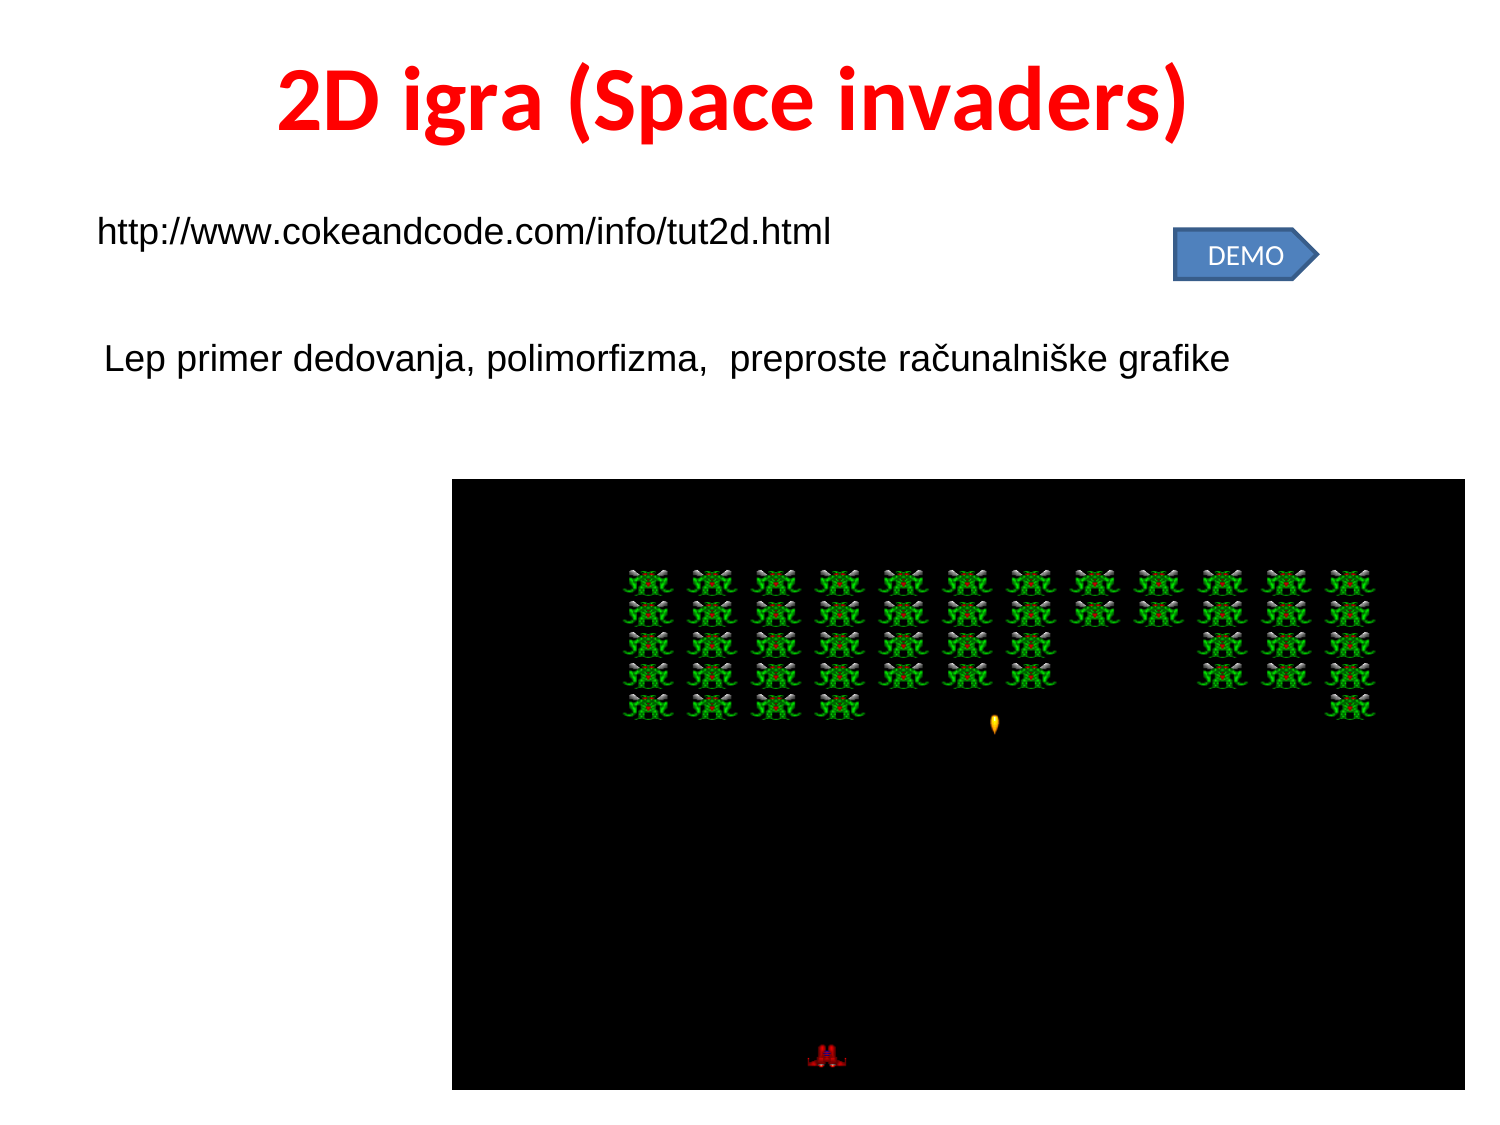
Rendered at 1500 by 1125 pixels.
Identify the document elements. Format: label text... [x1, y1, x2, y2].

title 2D igra (Space invaders) [58, 0, 1409, 188]
picture [452, 479, 1465, 1090]
text_box DEMO [1175, 229, 1317, 279]
text_box Lep primer dedovanja, polimorfizma, preproste računalniške grafike [88, 326, 1246, 387]
text_box http://www.cokeandcode.com/info/tut2d.html [82, 199, 1430, 260]
